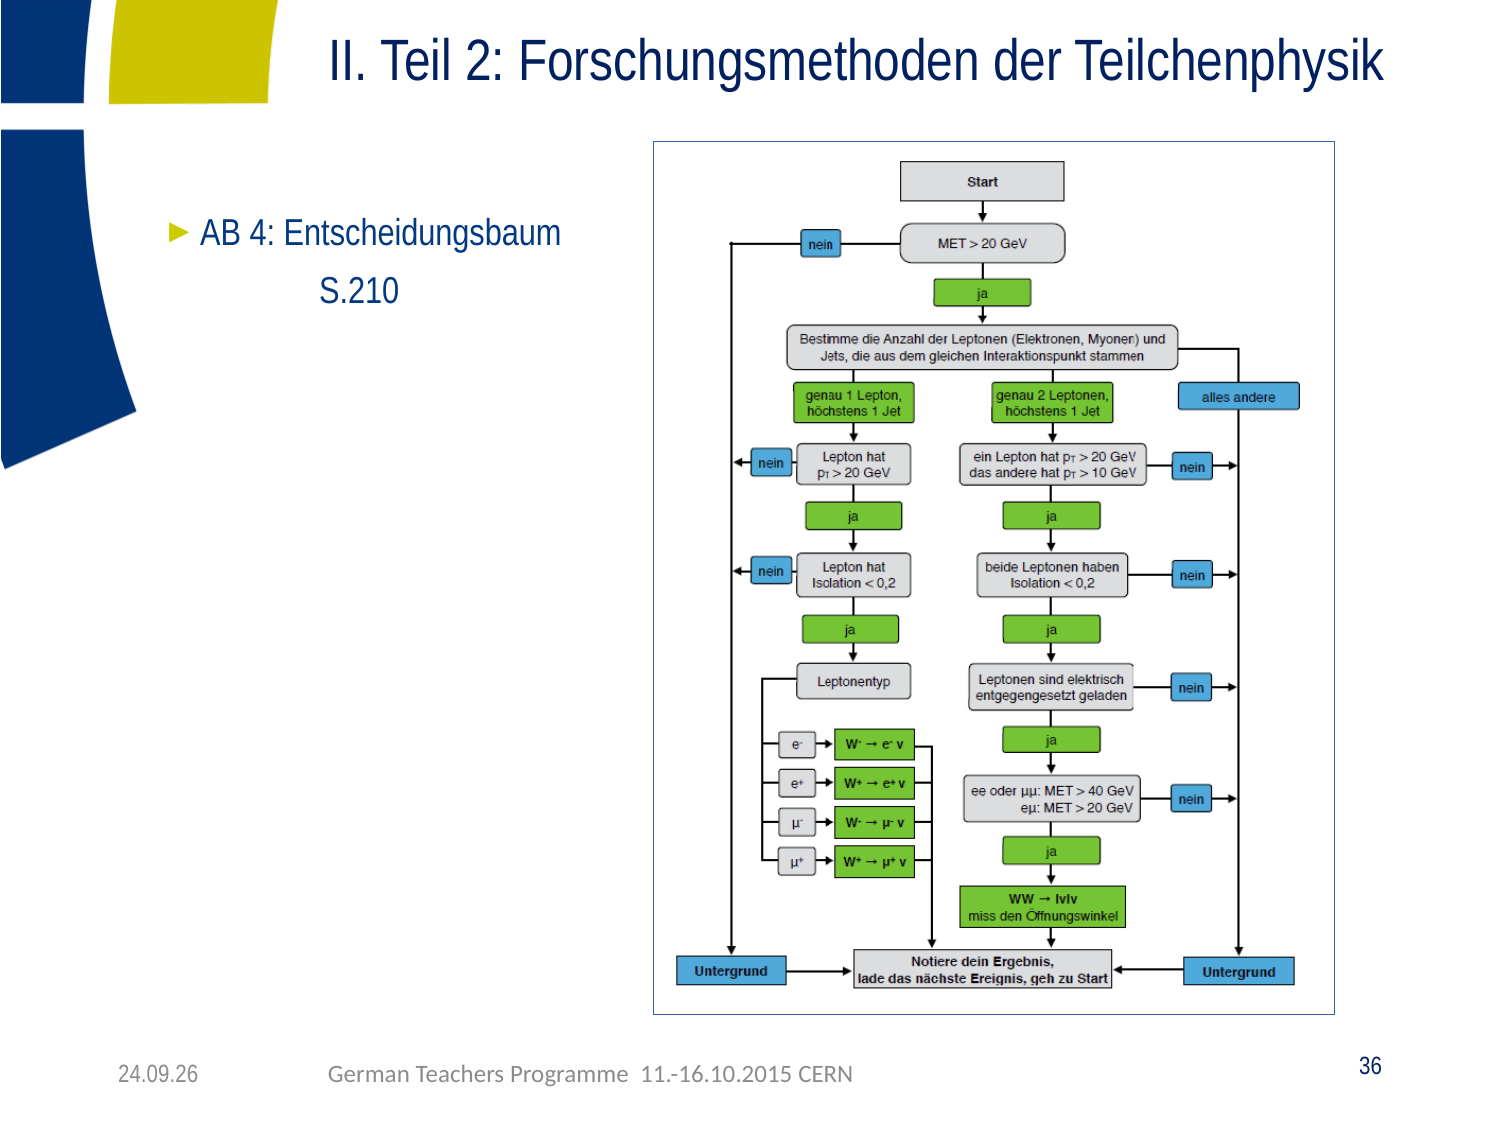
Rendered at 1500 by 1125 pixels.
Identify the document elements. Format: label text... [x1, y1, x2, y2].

slide_number 14.10.15 [103, 1042, 290, 1103]
picture [0, 0, 1500, 1125]
footer German Teachers Programme 11.-16.10.2015 CERN [312, 1042, 987, 1103]
slide_number <Foliennummer> [1059, 1042, 1397, 1103]
title II. Teil 2: Forschungsmethoden der Teilchenphysik [313, 0, 1465, 114]
list AB 4: Entscheidungsbaum S.210 [147, 125, 1447, 1036]
